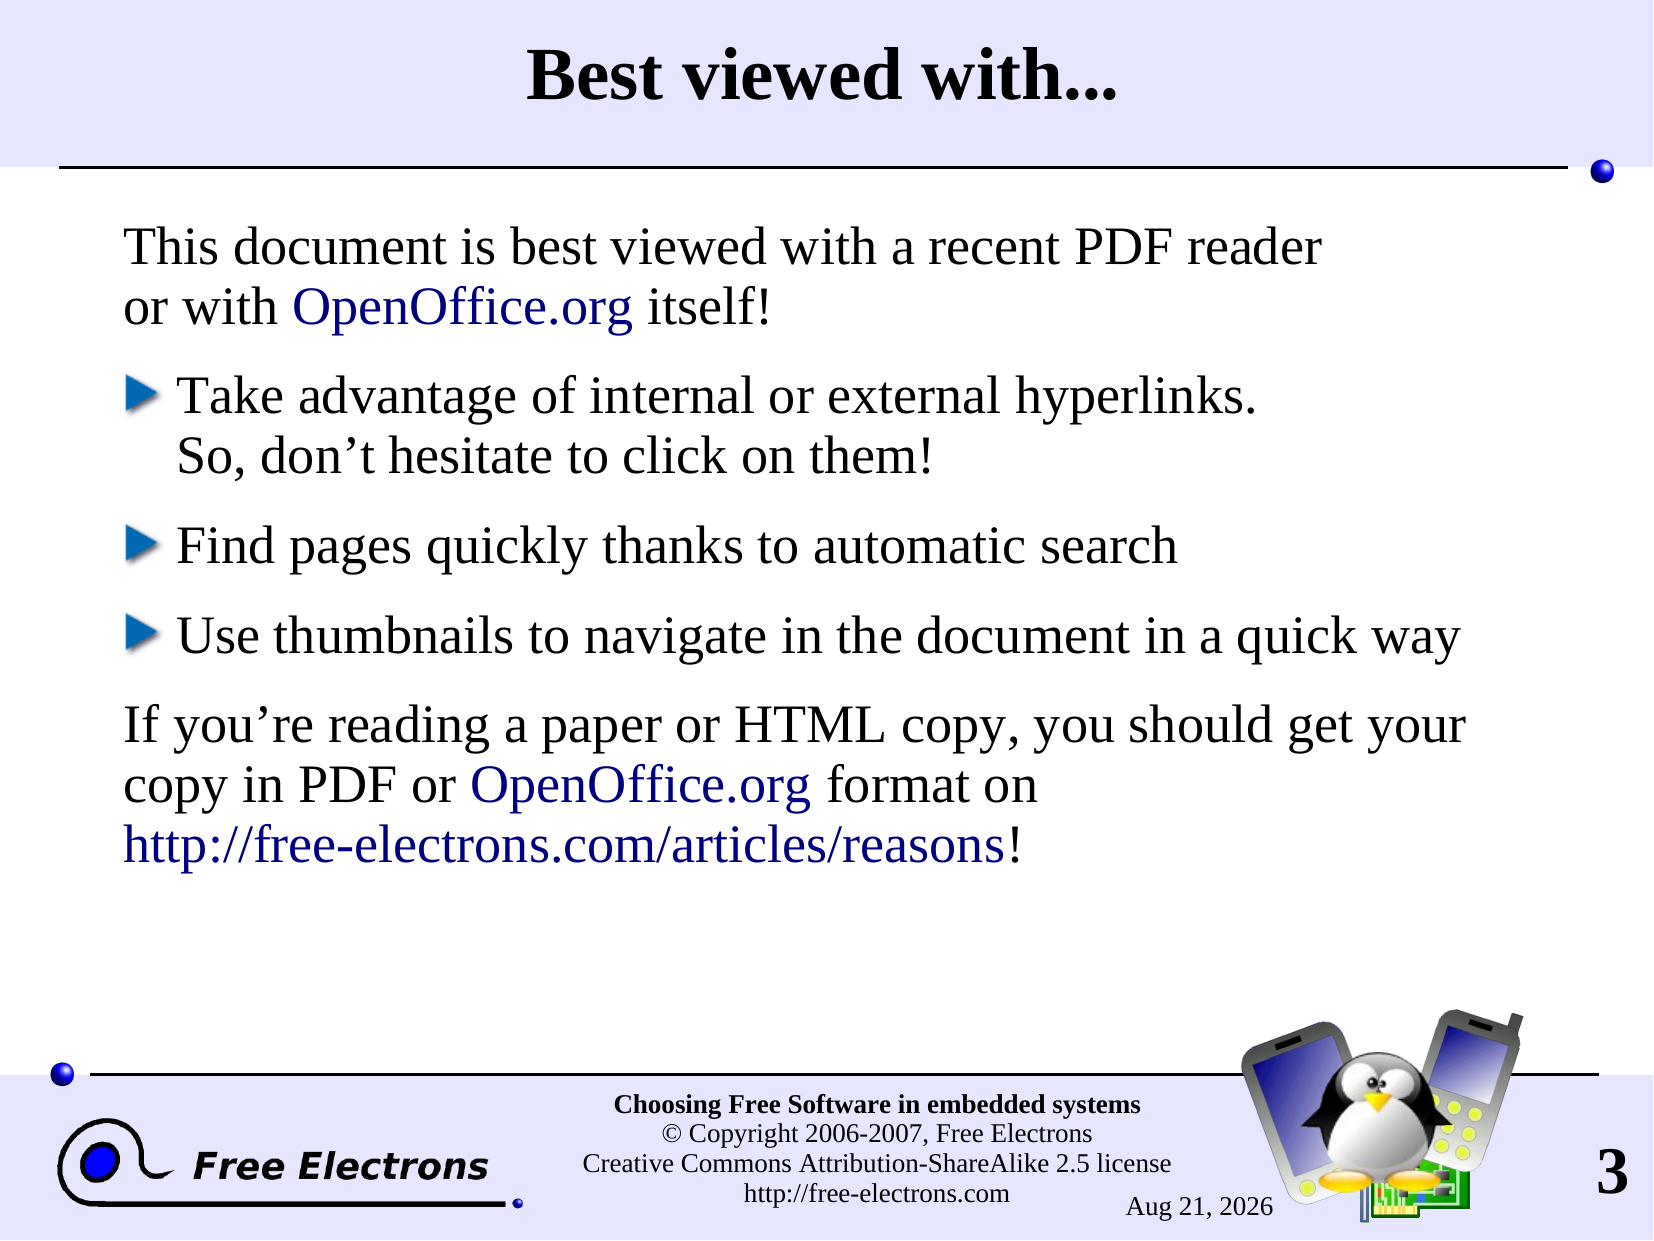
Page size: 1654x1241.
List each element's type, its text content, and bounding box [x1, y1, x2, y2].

picture [1231, 1007, 1538, 1240]
title Best viewed with... [60, 18, 1551, 132]
list This document is best viewed with a recent PDF reader or with OpenOffice.org itself! Take advantage of internal or external hyperlinks. So, don’t hesitate to click on them! Find pages quickly thanks to automatic search Use thumbnails to navigate in the document in a quick way If you’re reading a paper or HTML copy, you should get your copy in PDF or OpenOffice.org format on http://free-electrons.com/articles/reasons! [105, 216, 1518, 1066]
picture [50, 1107, 527, 1216]
